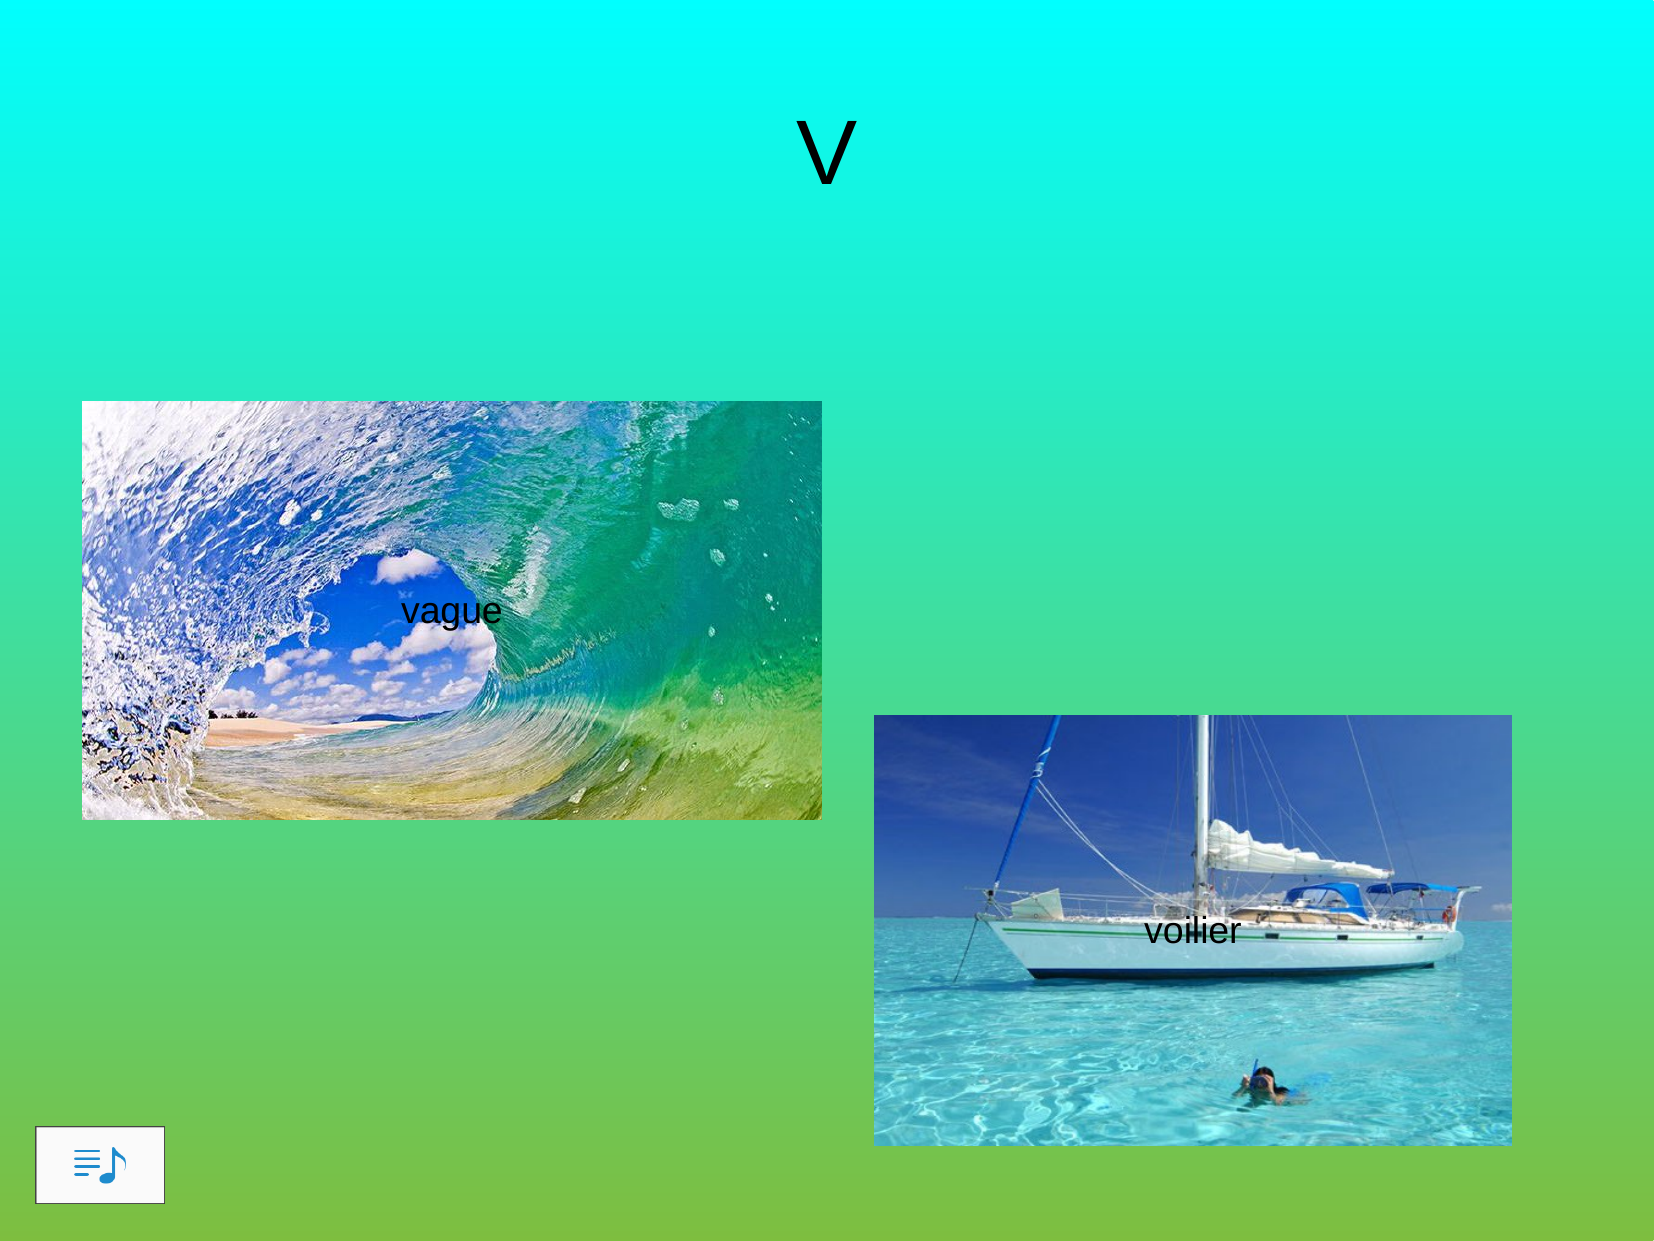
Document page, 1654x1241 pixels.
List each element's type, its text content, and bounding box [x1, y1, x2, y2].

picture [82, 401, 822, 820]
picture [874, 715, 1512, 1146]
title V [82, 49, 1571, 257]
text_box [34, 1125, 166, 1205]
